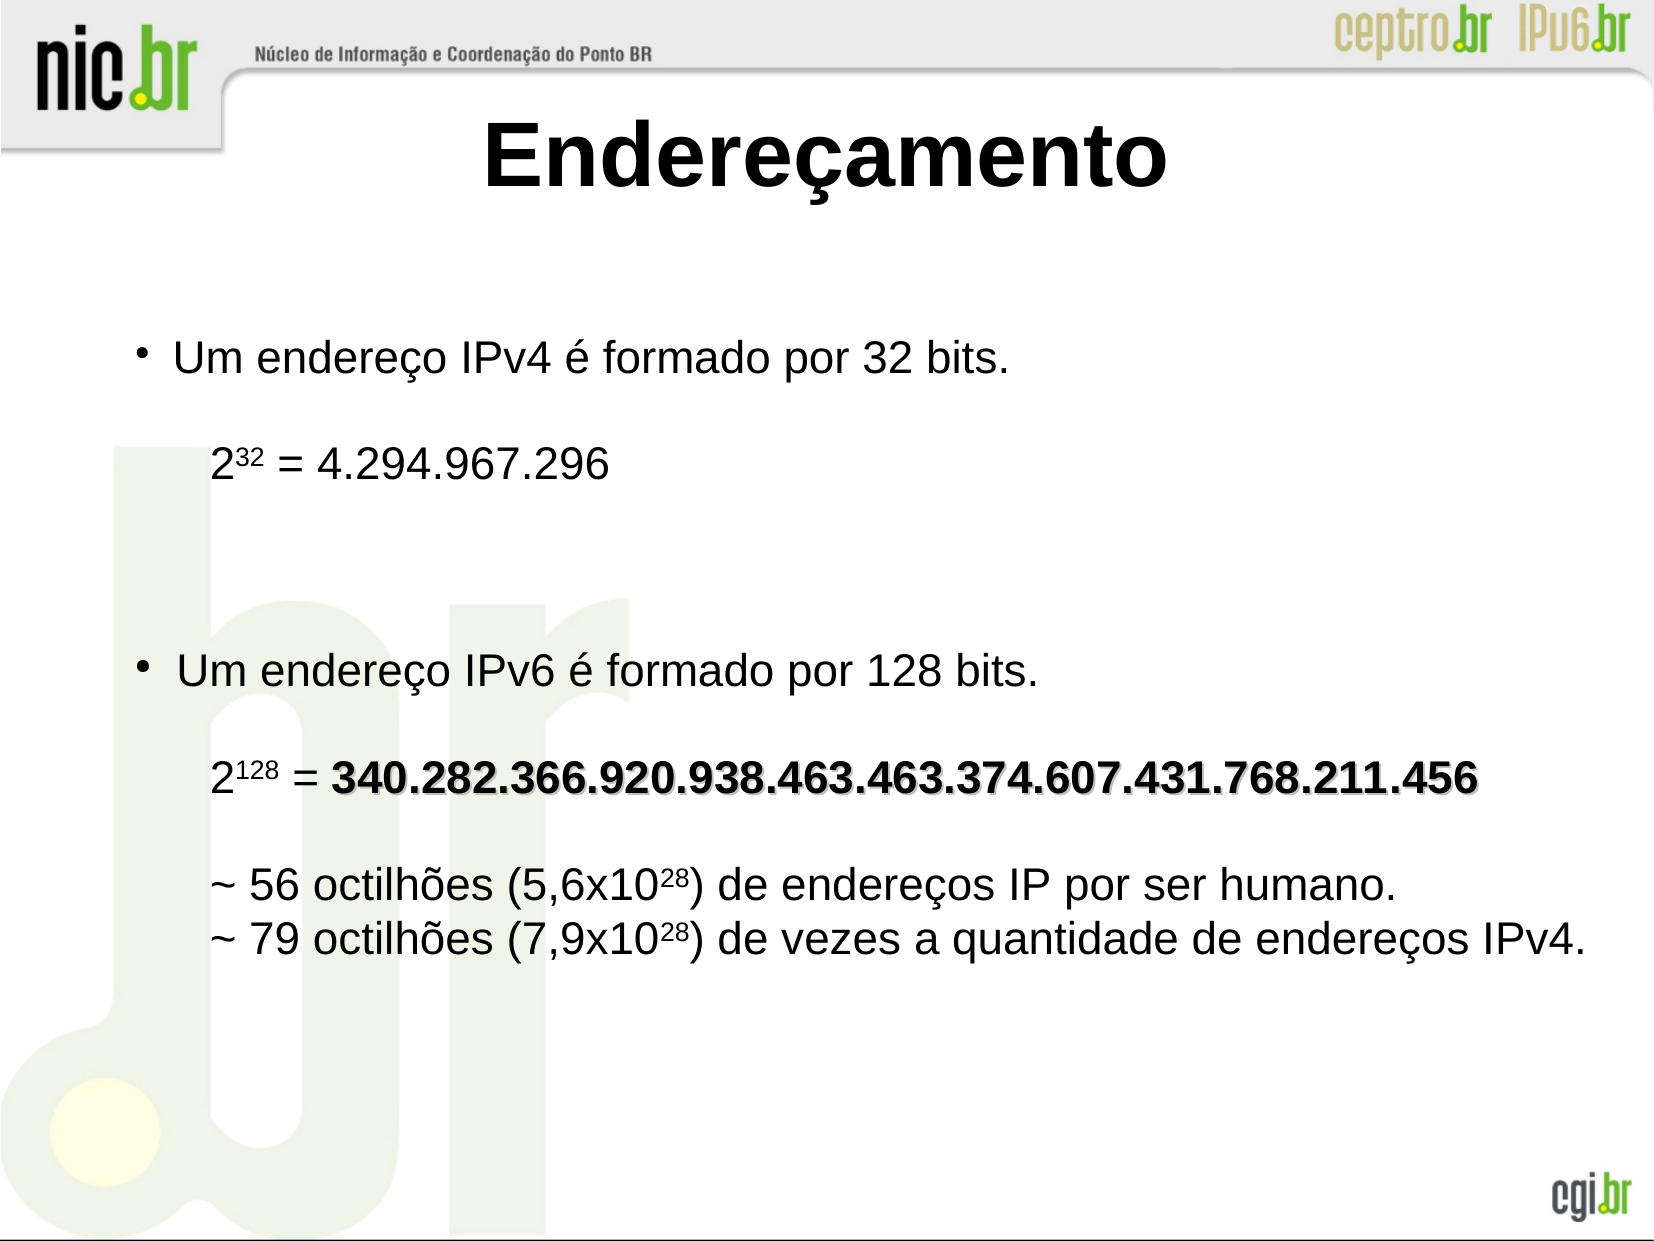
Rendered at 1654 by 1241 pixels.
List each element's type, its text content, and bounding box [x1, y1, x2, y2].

text_box Um endereço IPv4 é formado por 32 bits. 232 = 4.294.967.296 Um endereço IPv6 é formado por 128 bits. 2128 = 340.282.366.920.938.463.463.374.607.431.768.211.456 ~ 56 octilhões (5,6x1028) de endereços IP por ser humano. ~ 79 octilhões (7,9x1028) de vezes a quantidade de endereços IPv4. [120, 330, 1612, 384]
text_box Endereçamento [88, 97, 1565, 215]
picture [0, 0, 1654, 1241]
